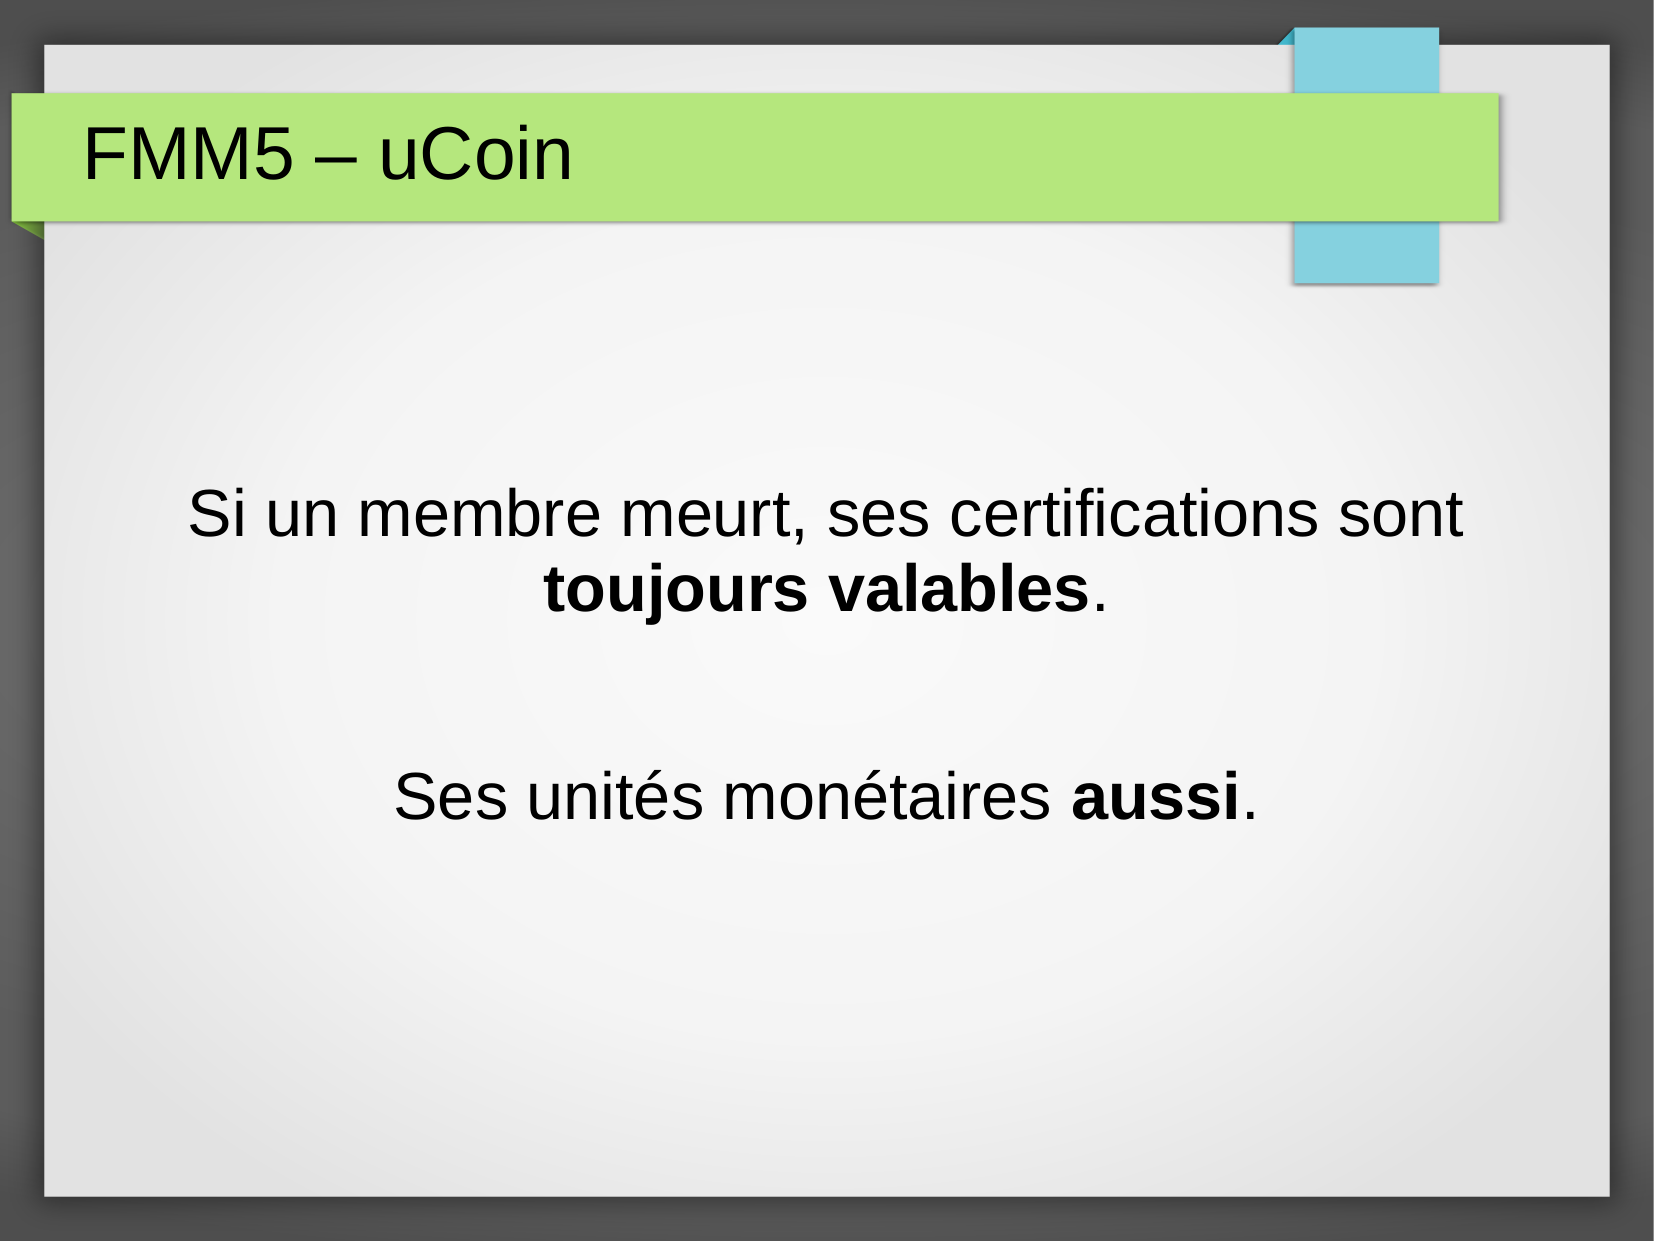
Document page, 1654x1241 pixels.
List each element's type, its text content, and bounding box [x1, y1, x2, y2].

title FMM5 – uCoin [82, 94, 1264, 213]
list Si un membre meurt, ses certifications sont toujours valables. Ses unités monétaires aussi. [82, 295, 1571, 1015]
picture [0, 0, 1654, 1241]
